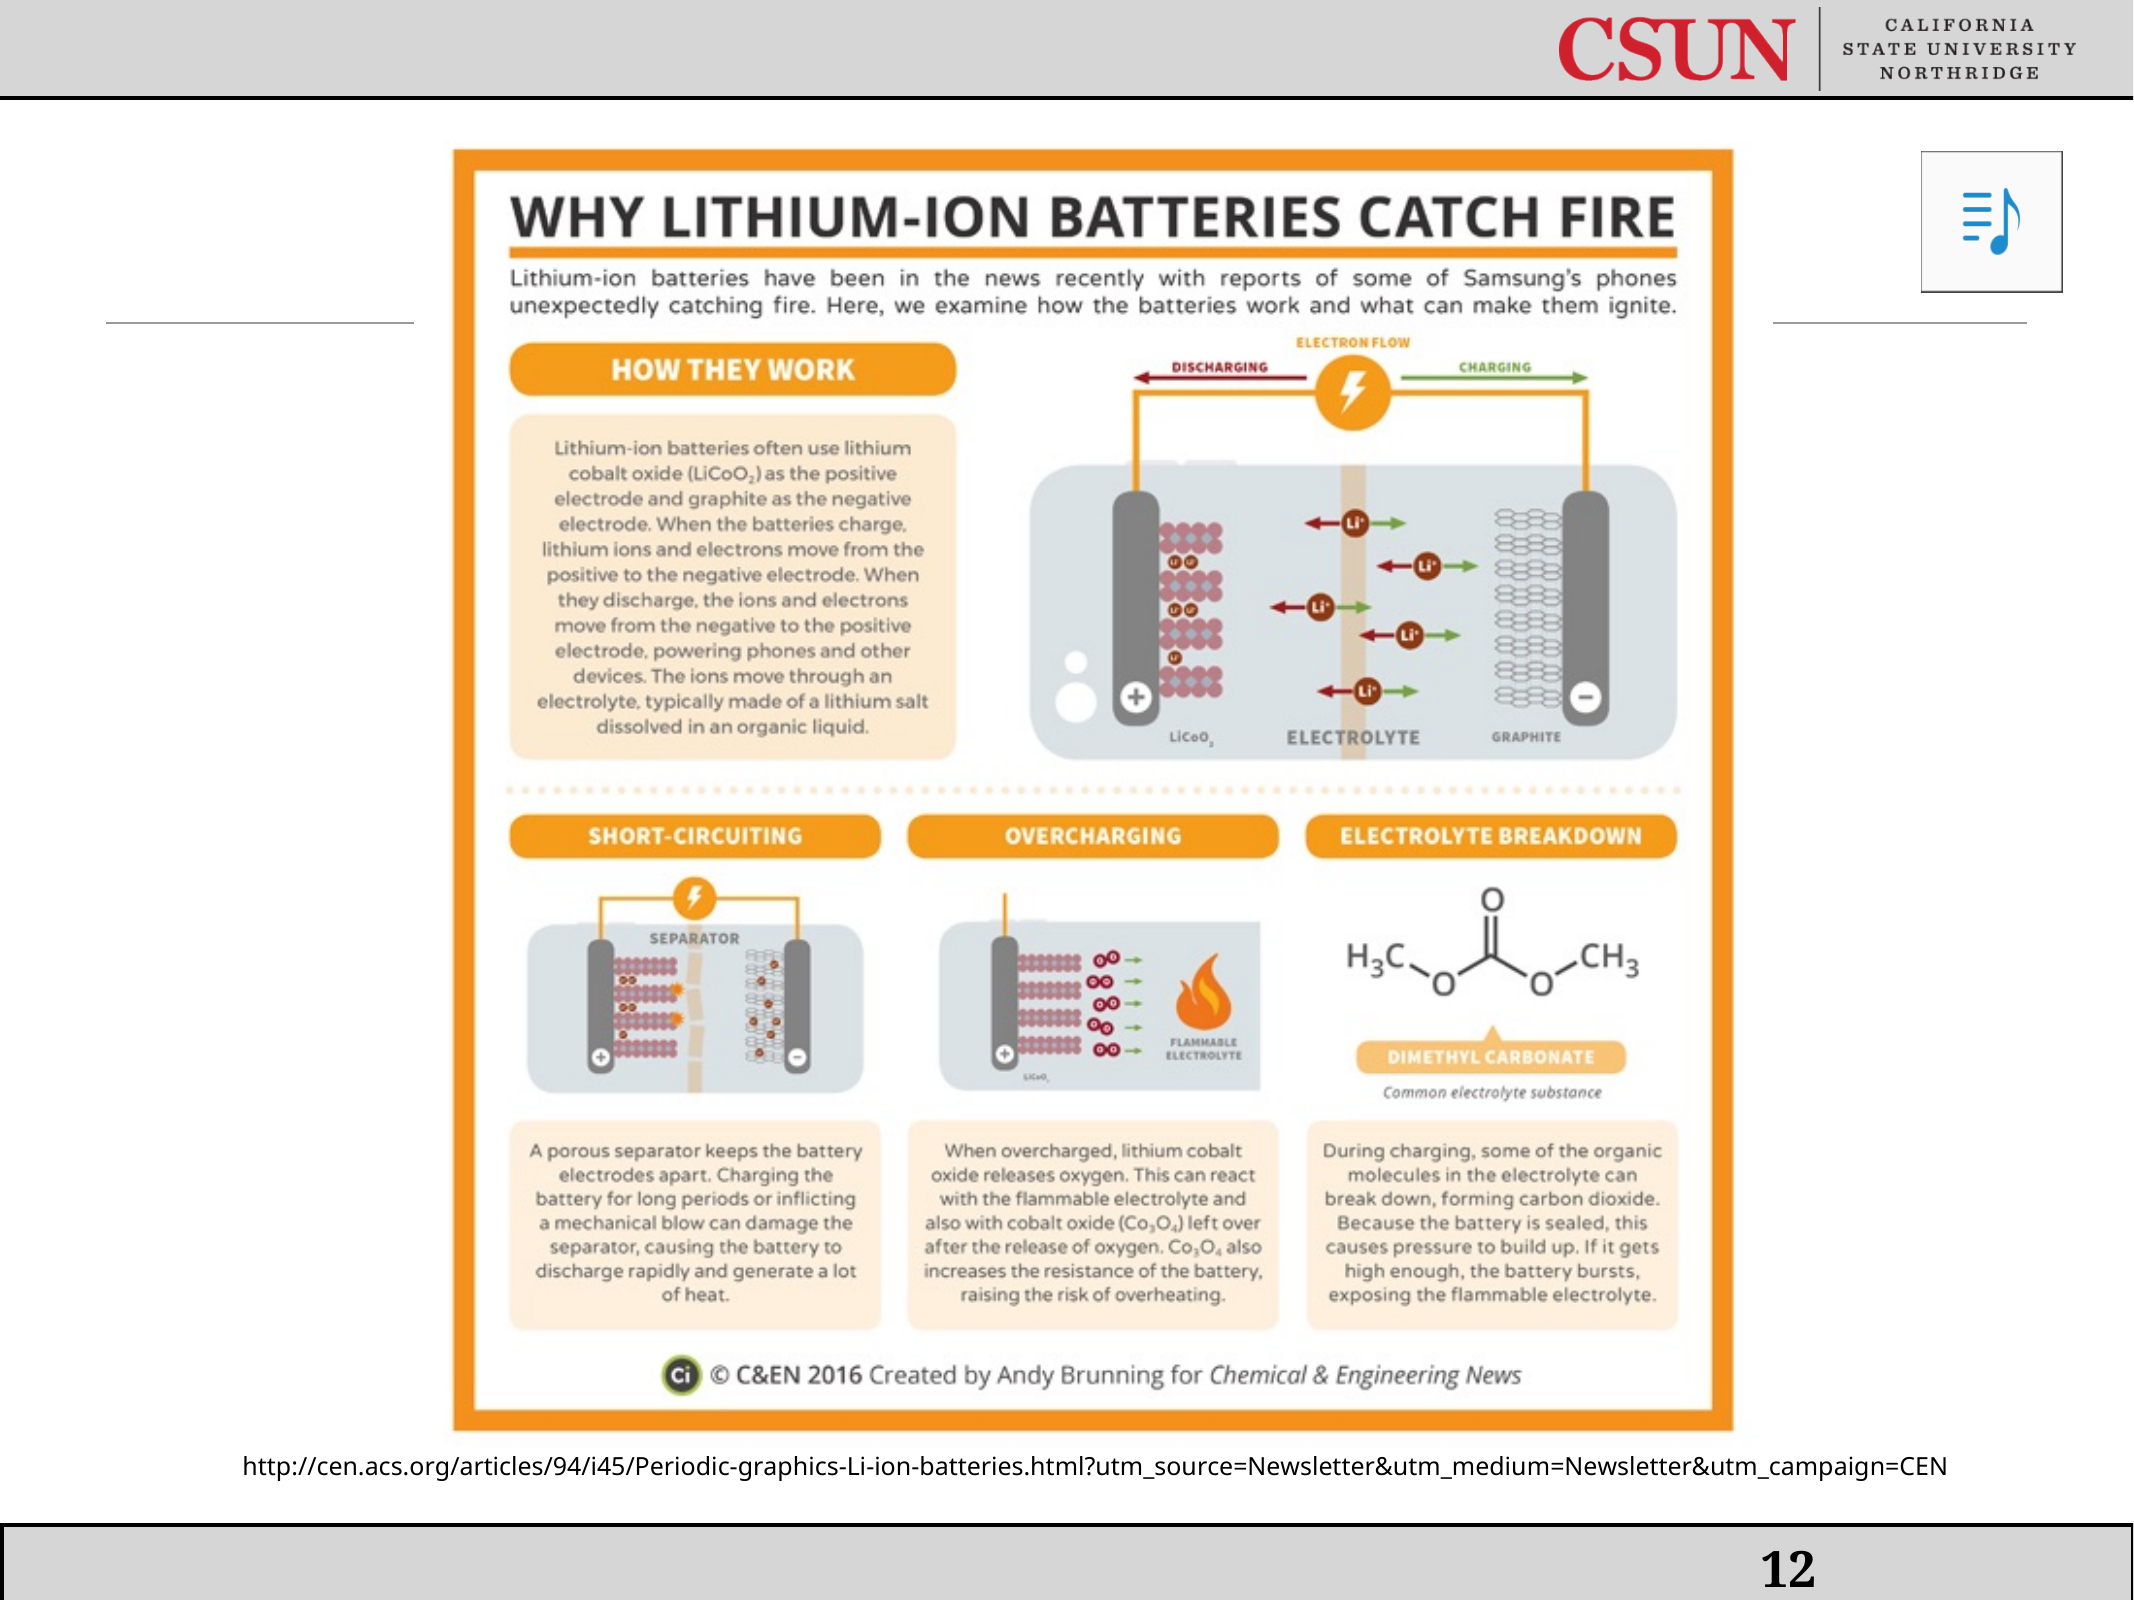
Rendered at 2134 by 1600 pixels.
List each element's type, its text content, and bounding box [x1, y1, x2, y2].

picture [1559, 7, 2076, 91]
picture [414, 111, 1773, 1442]
text_box [1920, 150, 2064, 294]
text_box http://cen.acs.org/articles/94/i45/Periodic-graphics-Li-ion-batteries.html?utm_source=Newsletter&utm_medium=Newsletter&utm_campaign=CEN [234, 1442, 1960, 1490]
